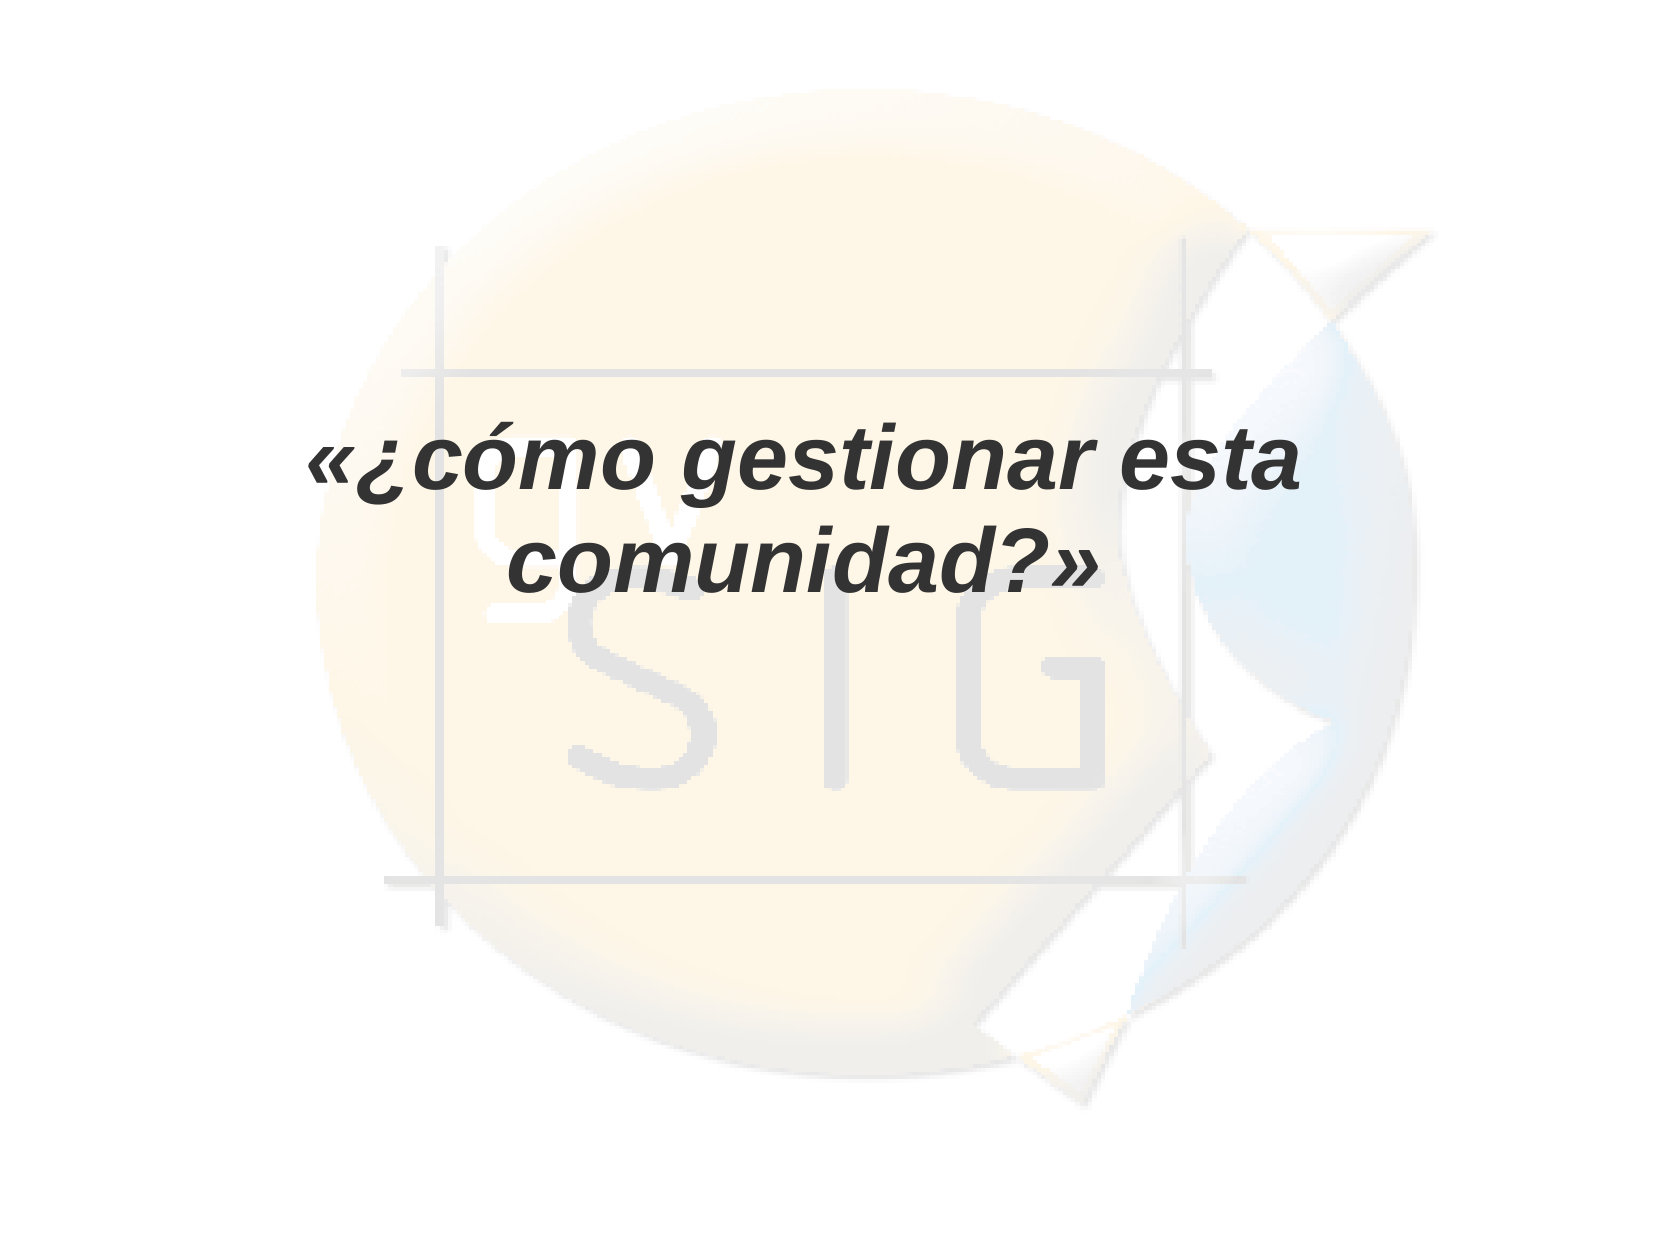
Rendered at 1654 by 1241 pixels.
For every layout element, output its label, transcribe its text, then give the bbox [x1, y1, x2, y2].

text_box «¿cómo gestionar esta comunidad?» [73, 147, 1536, 872]
